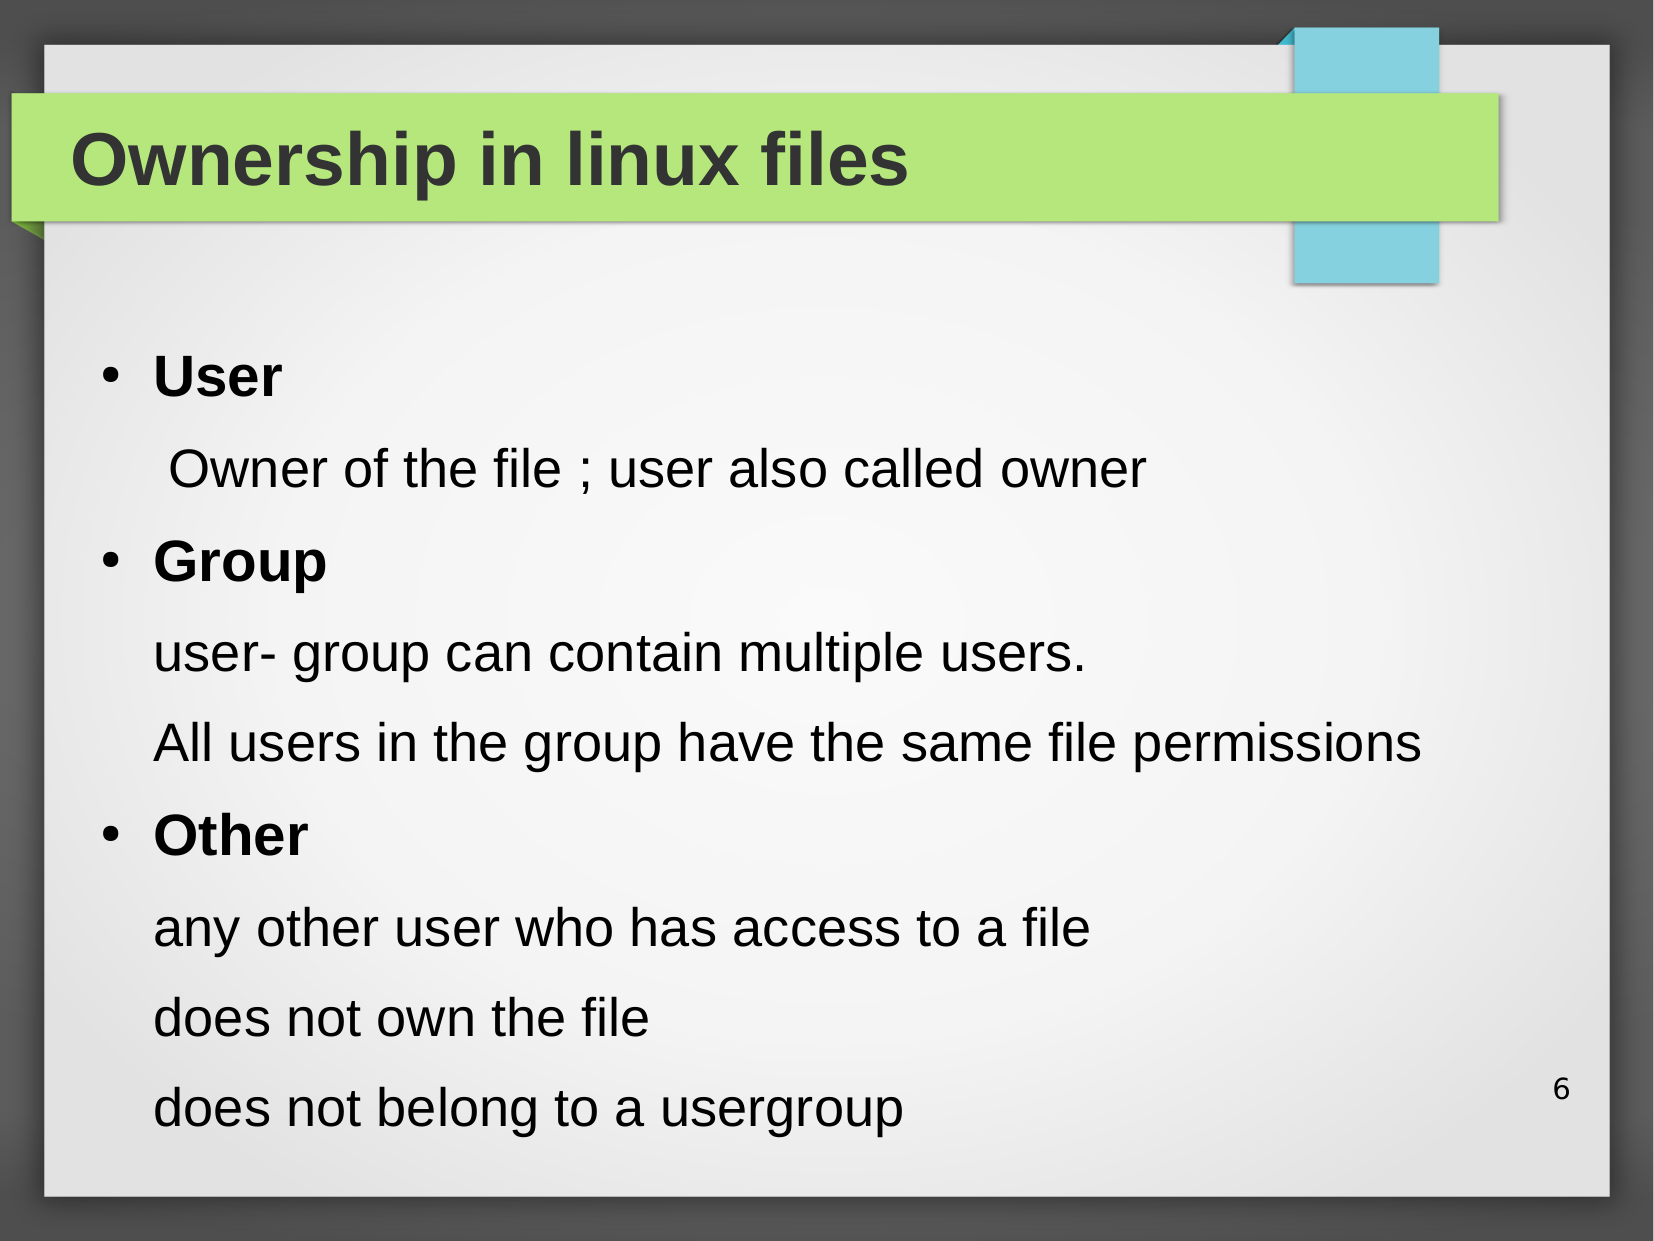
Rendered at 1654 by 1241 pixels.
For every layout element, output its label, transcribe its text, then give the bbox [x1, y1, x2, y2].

title Ownership in linux files [70, 106, 1229, 213]
list User Owner of the file ; user also called owner Group user- group can contain multiple users. All users in the group have the same file permissions Other any other user who has access to a file does not own the file does not belong to a usergroup [82, 343, 1538, 1177]
picture [0, 0, 1654, 1241]
